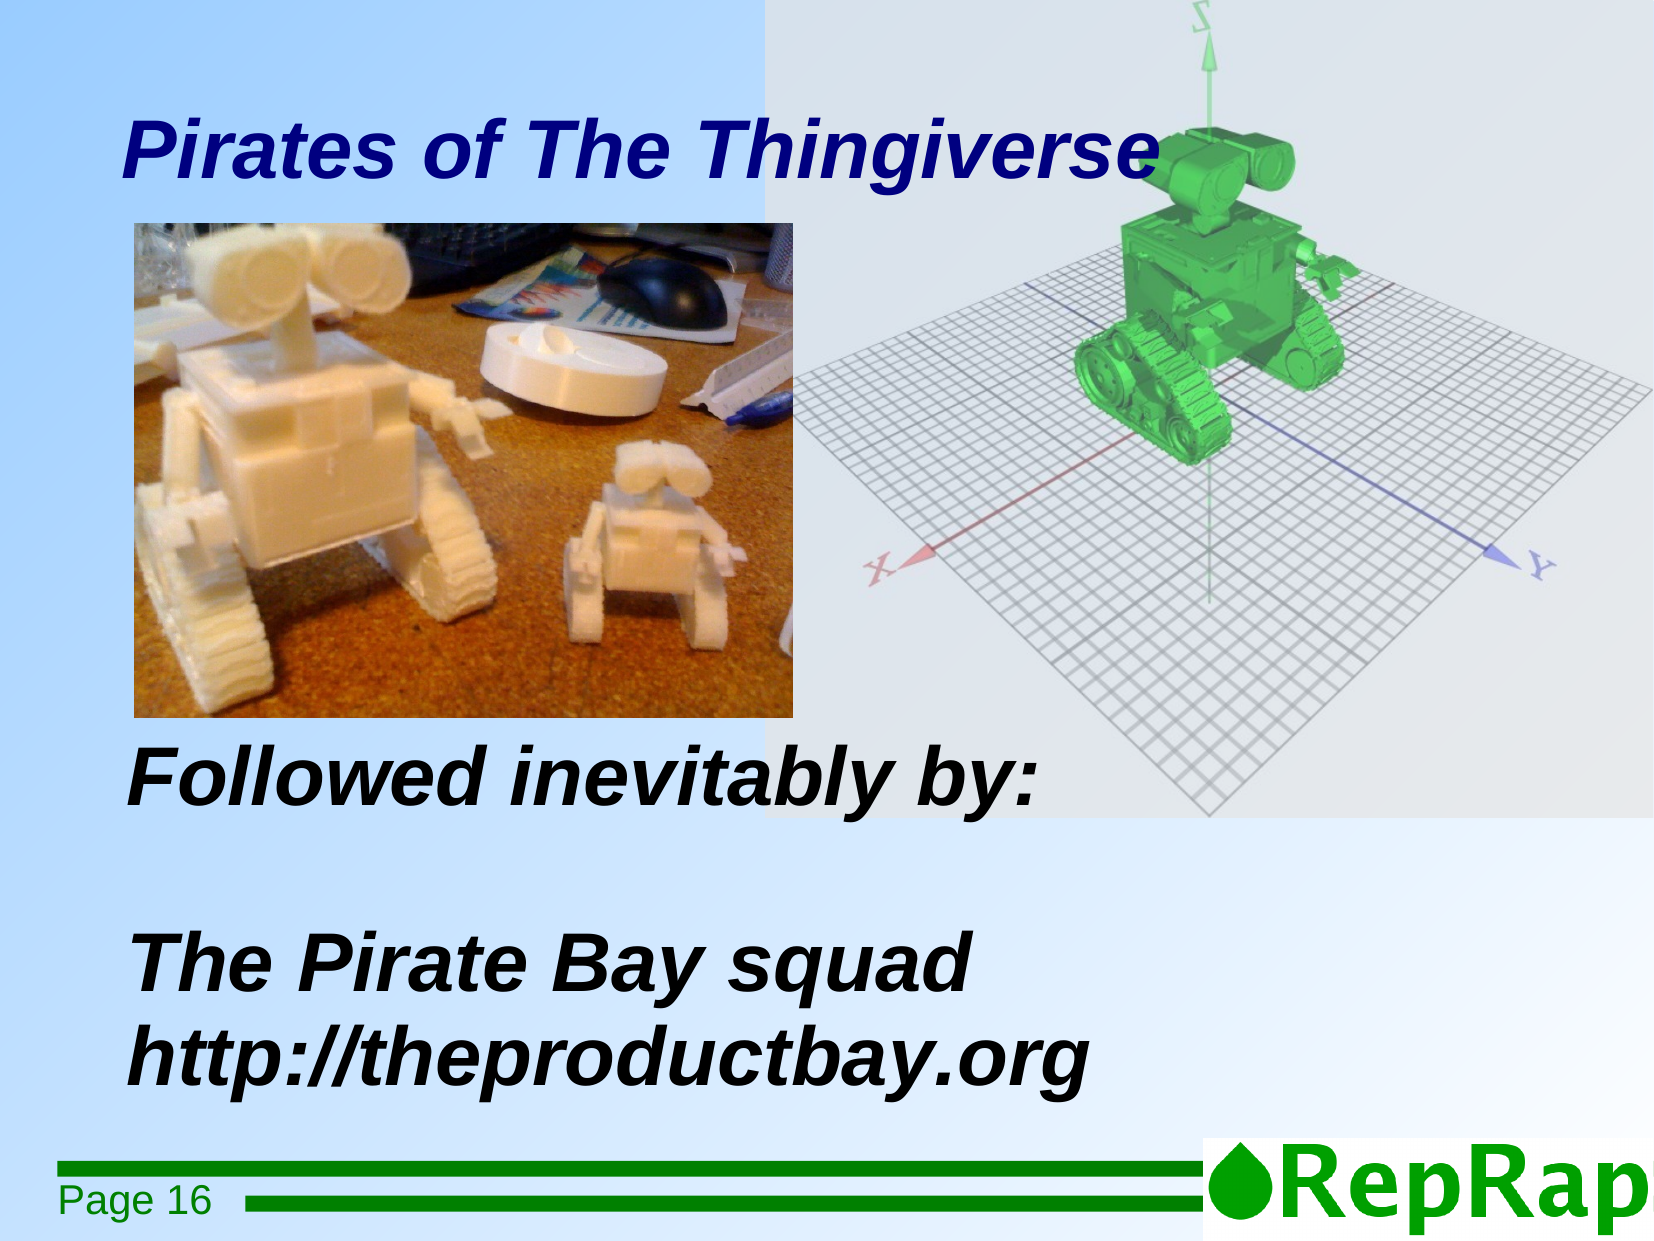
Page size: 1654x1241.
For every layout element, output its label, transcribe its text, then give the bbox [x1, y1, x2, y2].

text_box Followed inevitably by: The Pirate Bay squad http://theproductbay.org [126, 544, 1543, 1103]
picture [134, 0, 1654, 818]
title Pirates of The Thingiverse [121, 46, 1534, 254]
picture [1203, 1138, 1654, 1241]
